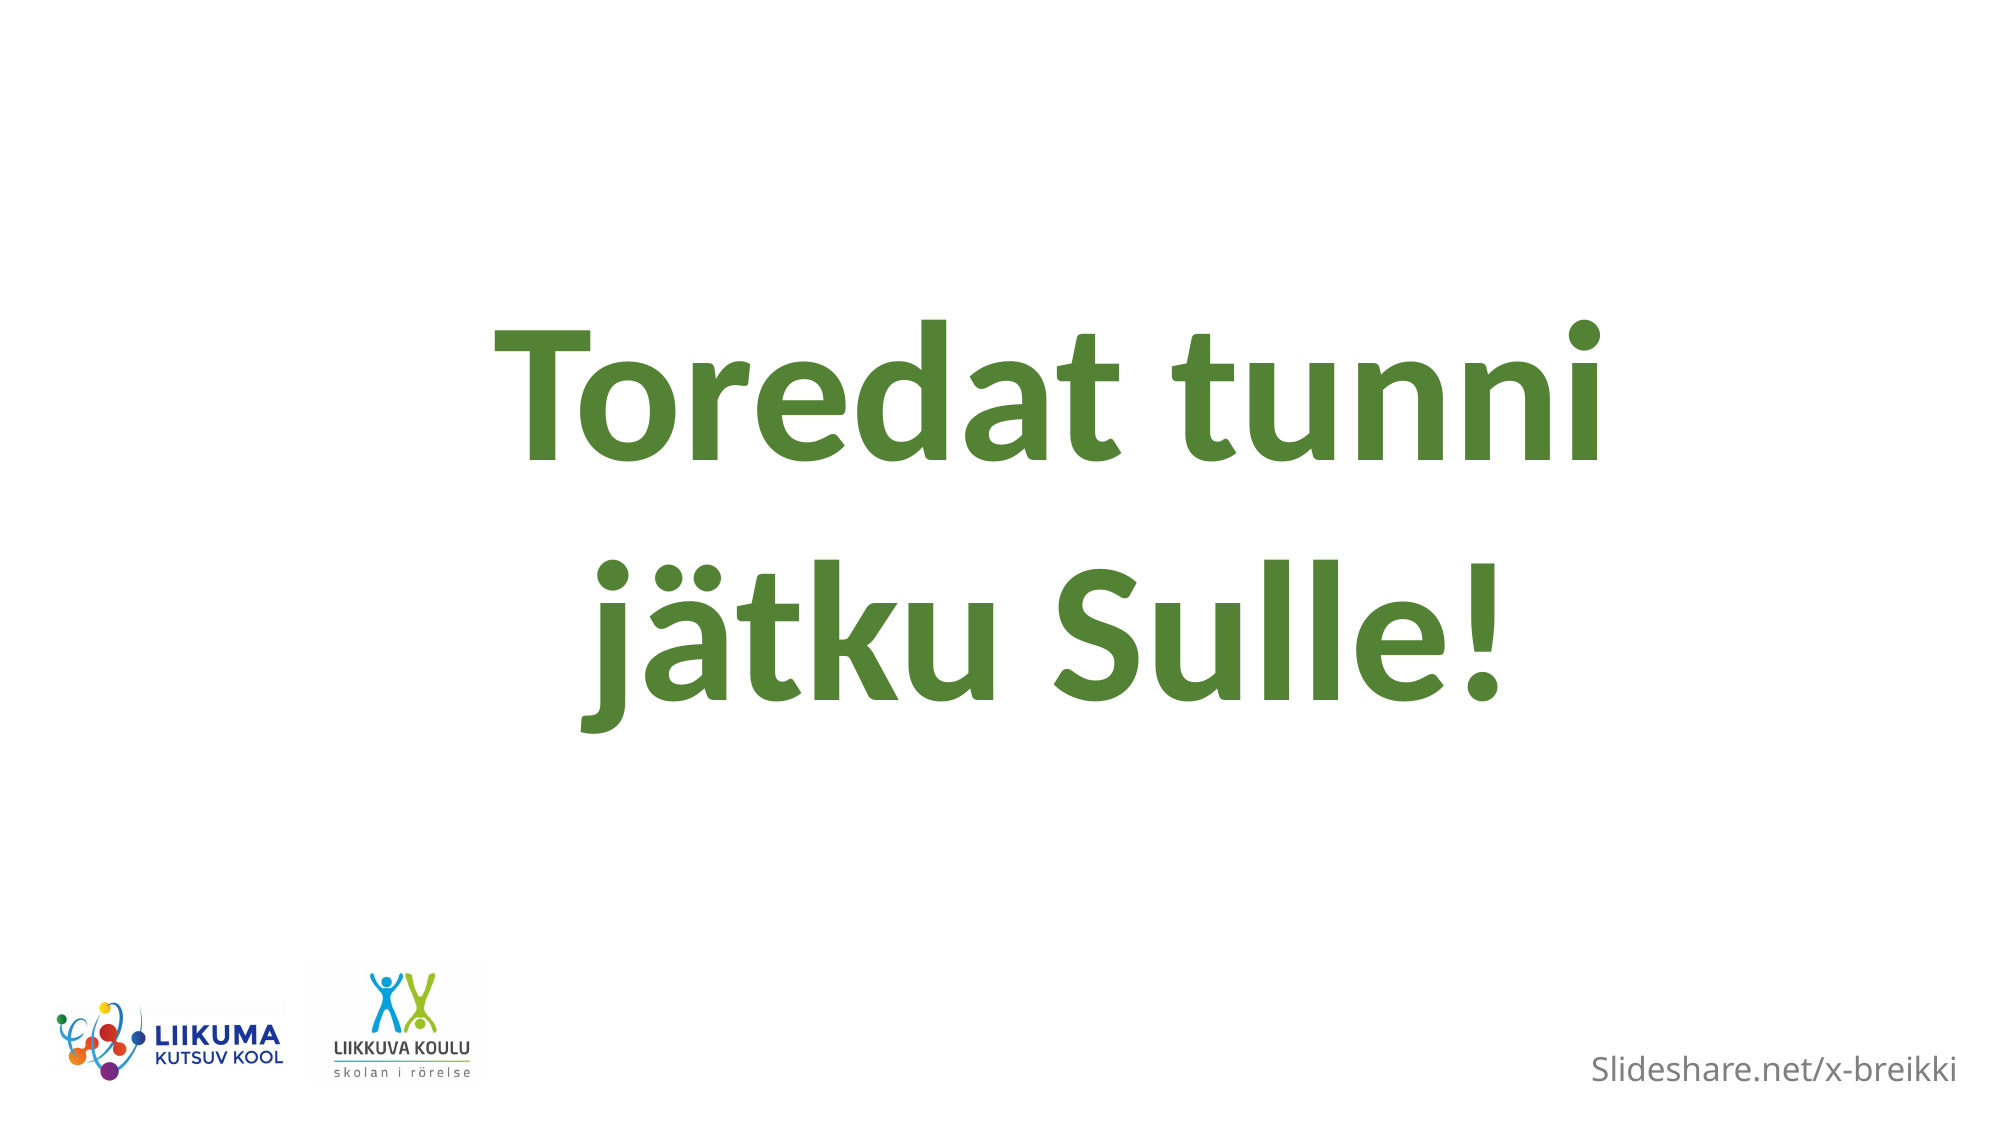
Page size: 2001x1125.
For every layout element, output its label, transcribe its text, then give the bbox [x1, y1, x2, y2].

picture [54, 999, 287, 1083]
text_box Toredat tunni jätku Sulle! [478, 253, 1626, 748]
text_box Slideshare.net/x-breikki [1576, 1041, 1973, 1096]
picture [310, 959, 485, 1083]
